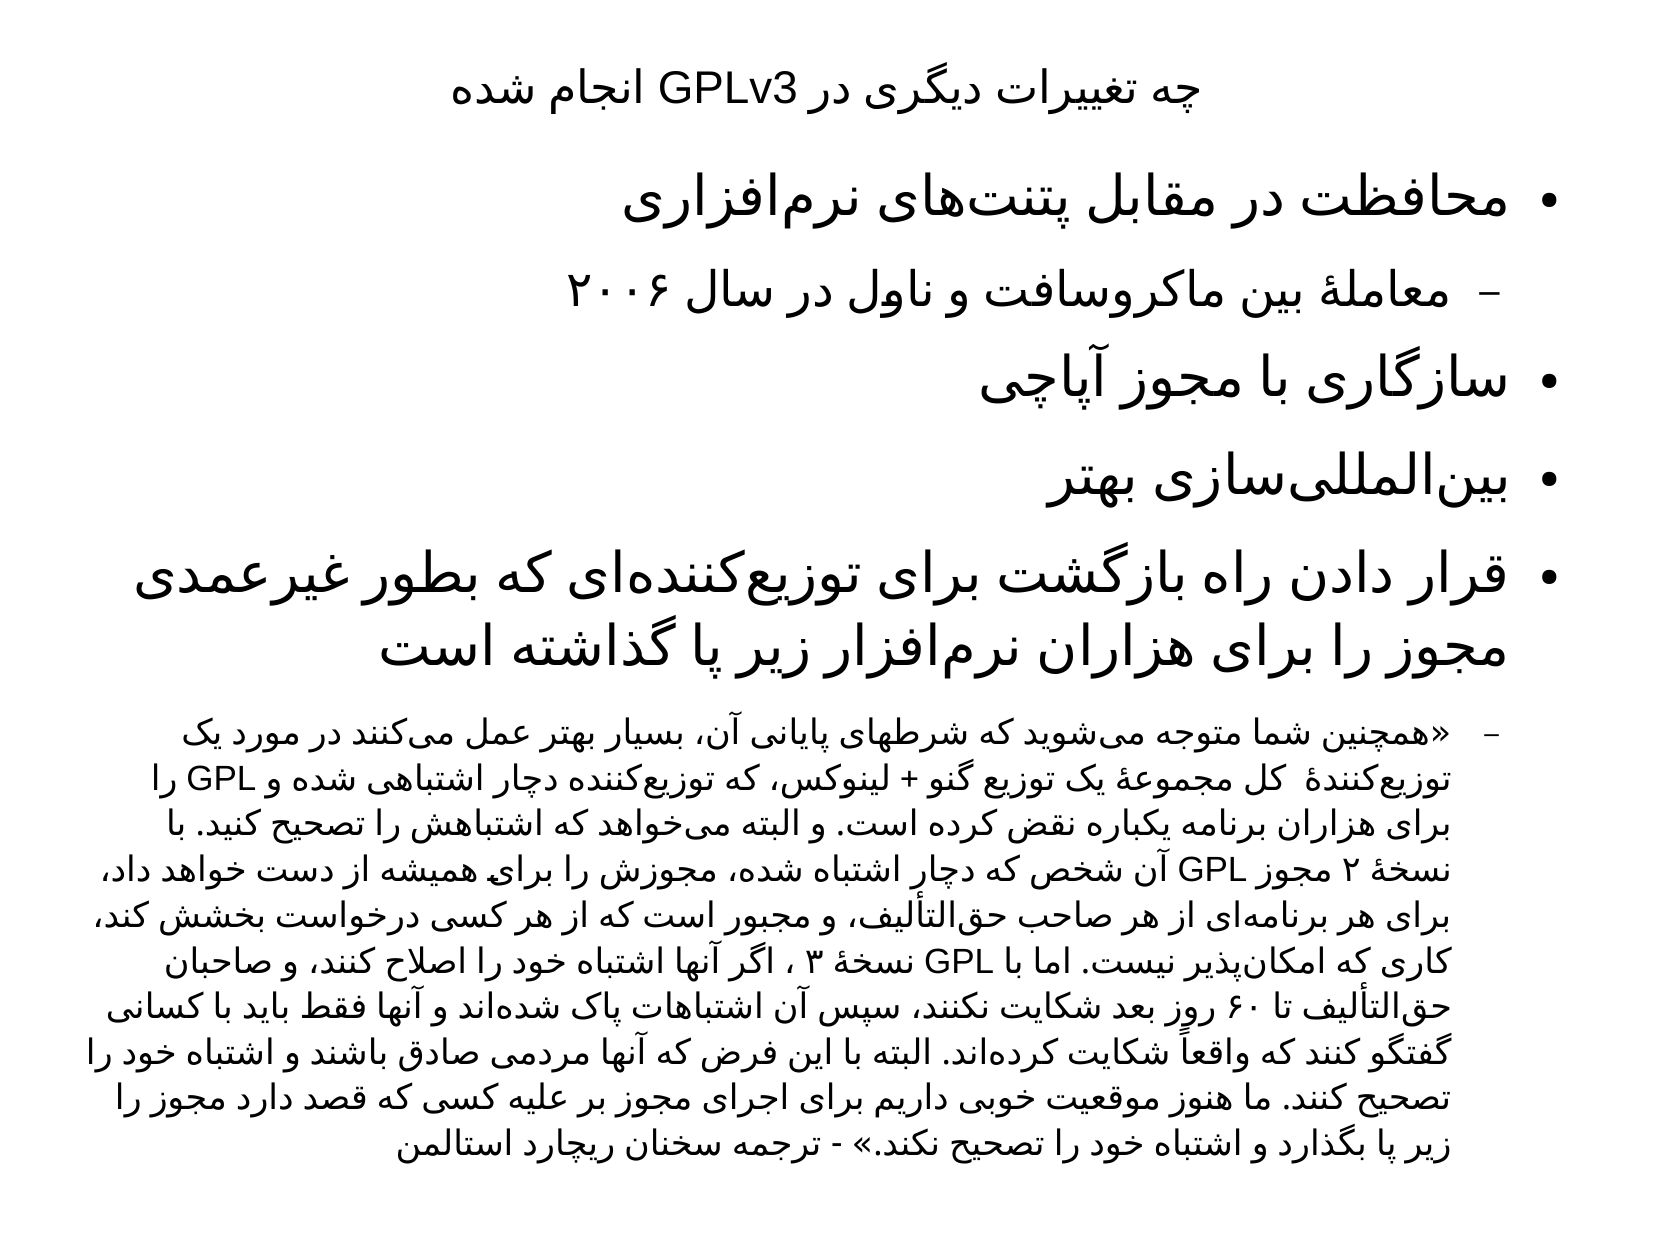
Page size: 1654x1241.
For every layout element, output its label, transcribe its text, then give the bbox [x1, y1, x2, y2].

list محافظت در مقابل پتنت‌های نرم‌افزاری معاملهٔ بین ماکروسافت و ناول در سال ۲۰۰۶ سازگاری با مجوز آپاچی بین‌المللی‌سازی بهتر قرار دادن راه بازگشت برای توزیع‌کننده‌ای که بطور غیرعمدی مجوز را برای هزاران نرم‌افزار زیر پا گذاشته است «همچنین شما متوجه می‌شوید که شرطهای پایانی آن، بسیار بهتر عمل می‌کنند در مورد یک توزیع‌کنندهٔ کل مجموعهٔ یک توزیع گنو + لینوکس، که توزیع‌کننده دچار اشتباهی شده و GPL را برای هزاران برنامه یکباره نقض کرده است. و البته می‌خواهد که اشتباهش را تصحیح کنید. با نسخهٔ ۲ مجوز GPL آن شخص که دچار اشتباه شده، مجوزش را برای همیشه از دست خواهد داد، برای هر برنامه‌ای از هر صاحب حق‌التألیف، و مجبور است که از هر کسی درخواست بخشش کند، کاری که امکان‌پذیر نیست. اما با GPL نسخهٔ ۳ ، اگر آنها اشتباه خود را اصلاح کنند، و صاحبان حق‌التألیف تا ۶۰ روز بعد شکایت نکنند، سپس آن اشتباهات پاک شده‌اند و آنها فقط باید با کسانی گفتگو کنند که واقعاً شکایت کرده‌اند. البته با این فرض که آنها مردمی صادق باشند و اشتباه خود را تصحیح کنند. ما هنوز موقعیت خوبی داریم برای اجرای مجوز بر علیه کسی که قصد دارد مجوز را زیر پا بگذارد و اشتباه خود را تصحیح نکند.» - ترجمه سخنان ریچارد استالمن [82, 165, 1571, 1171]
title چه تغییرات دیگری در GPLv3 انجام شده [82, 49, 1571, 136]
